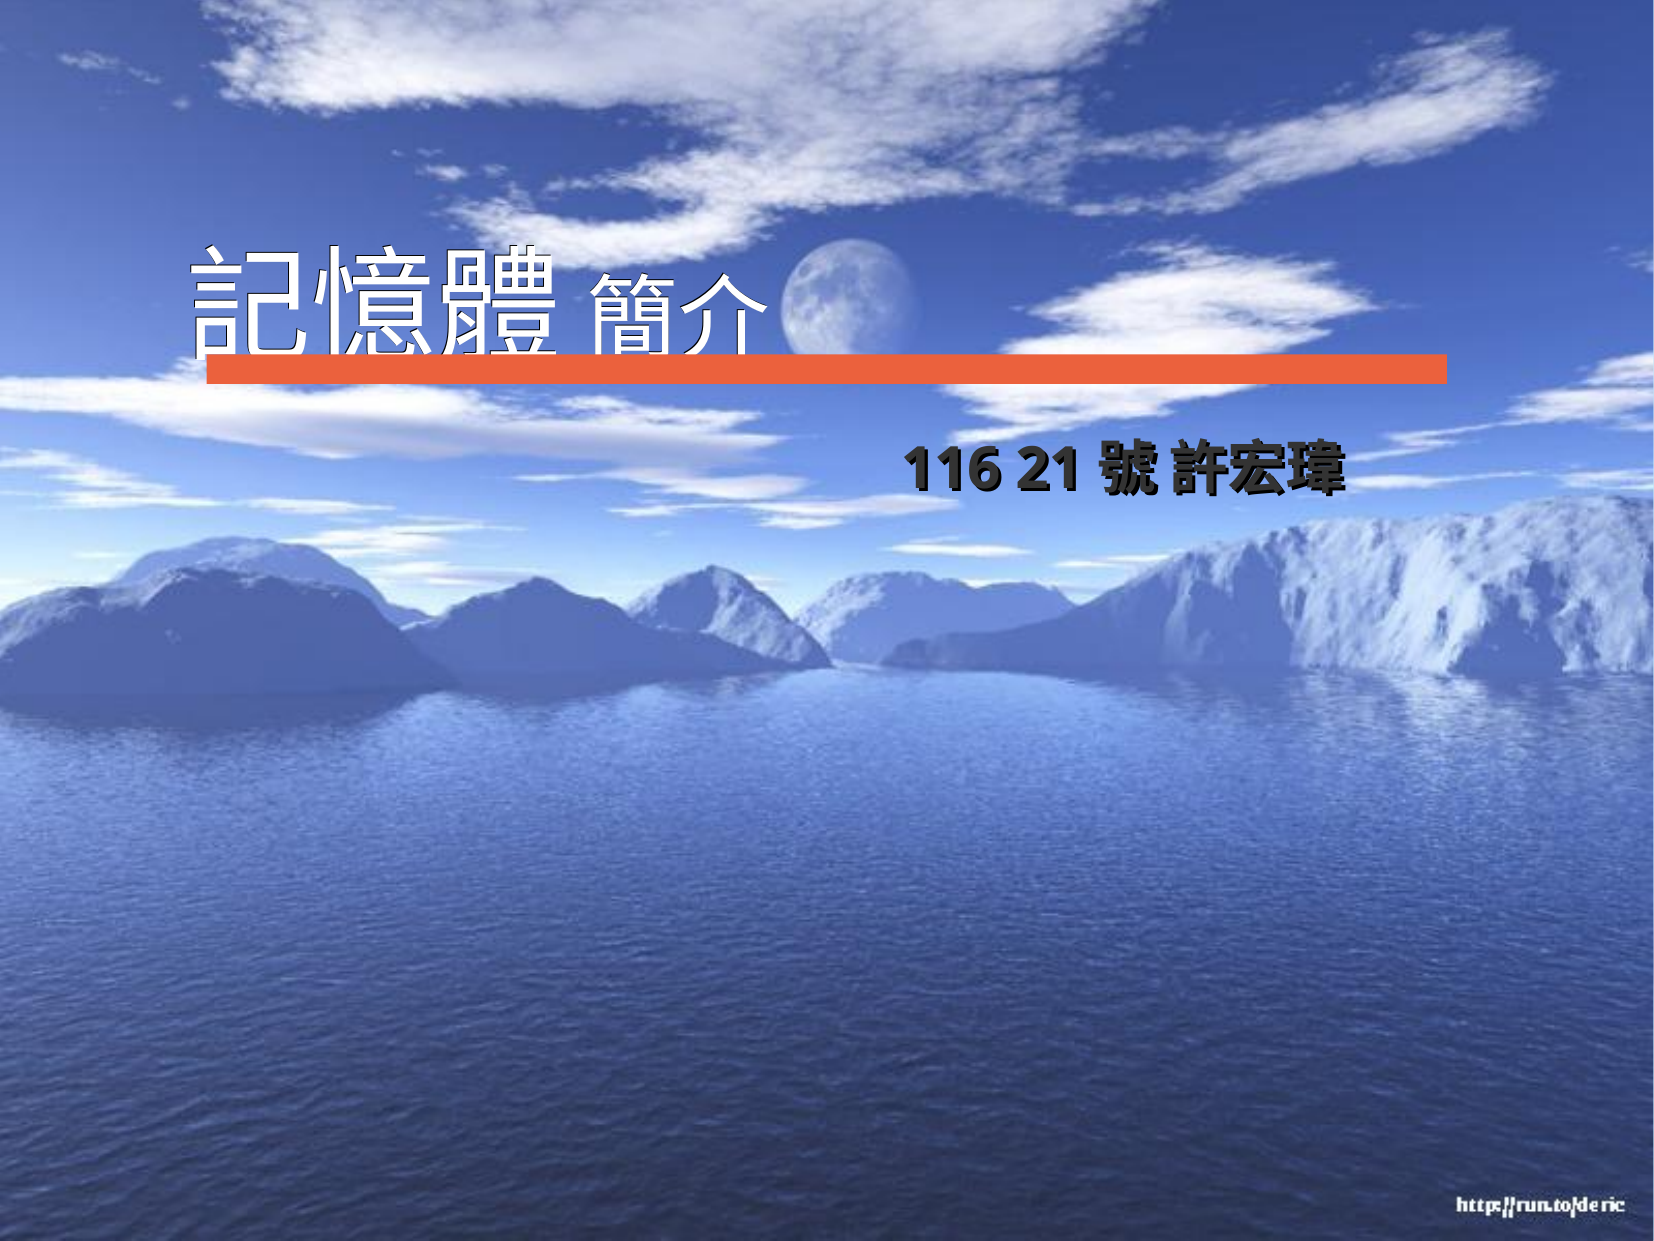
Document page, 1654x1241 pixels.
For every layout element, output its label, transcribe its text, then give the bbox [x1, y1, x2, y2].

title 記憶體 簡介 [0, 206, 1223, 414]
picture [0, 0, 1654, 1241]
text_box 116 21號 許宏瑋 [885, 413, 1418, 502]
text_box [206, 354, 1447, 384]
